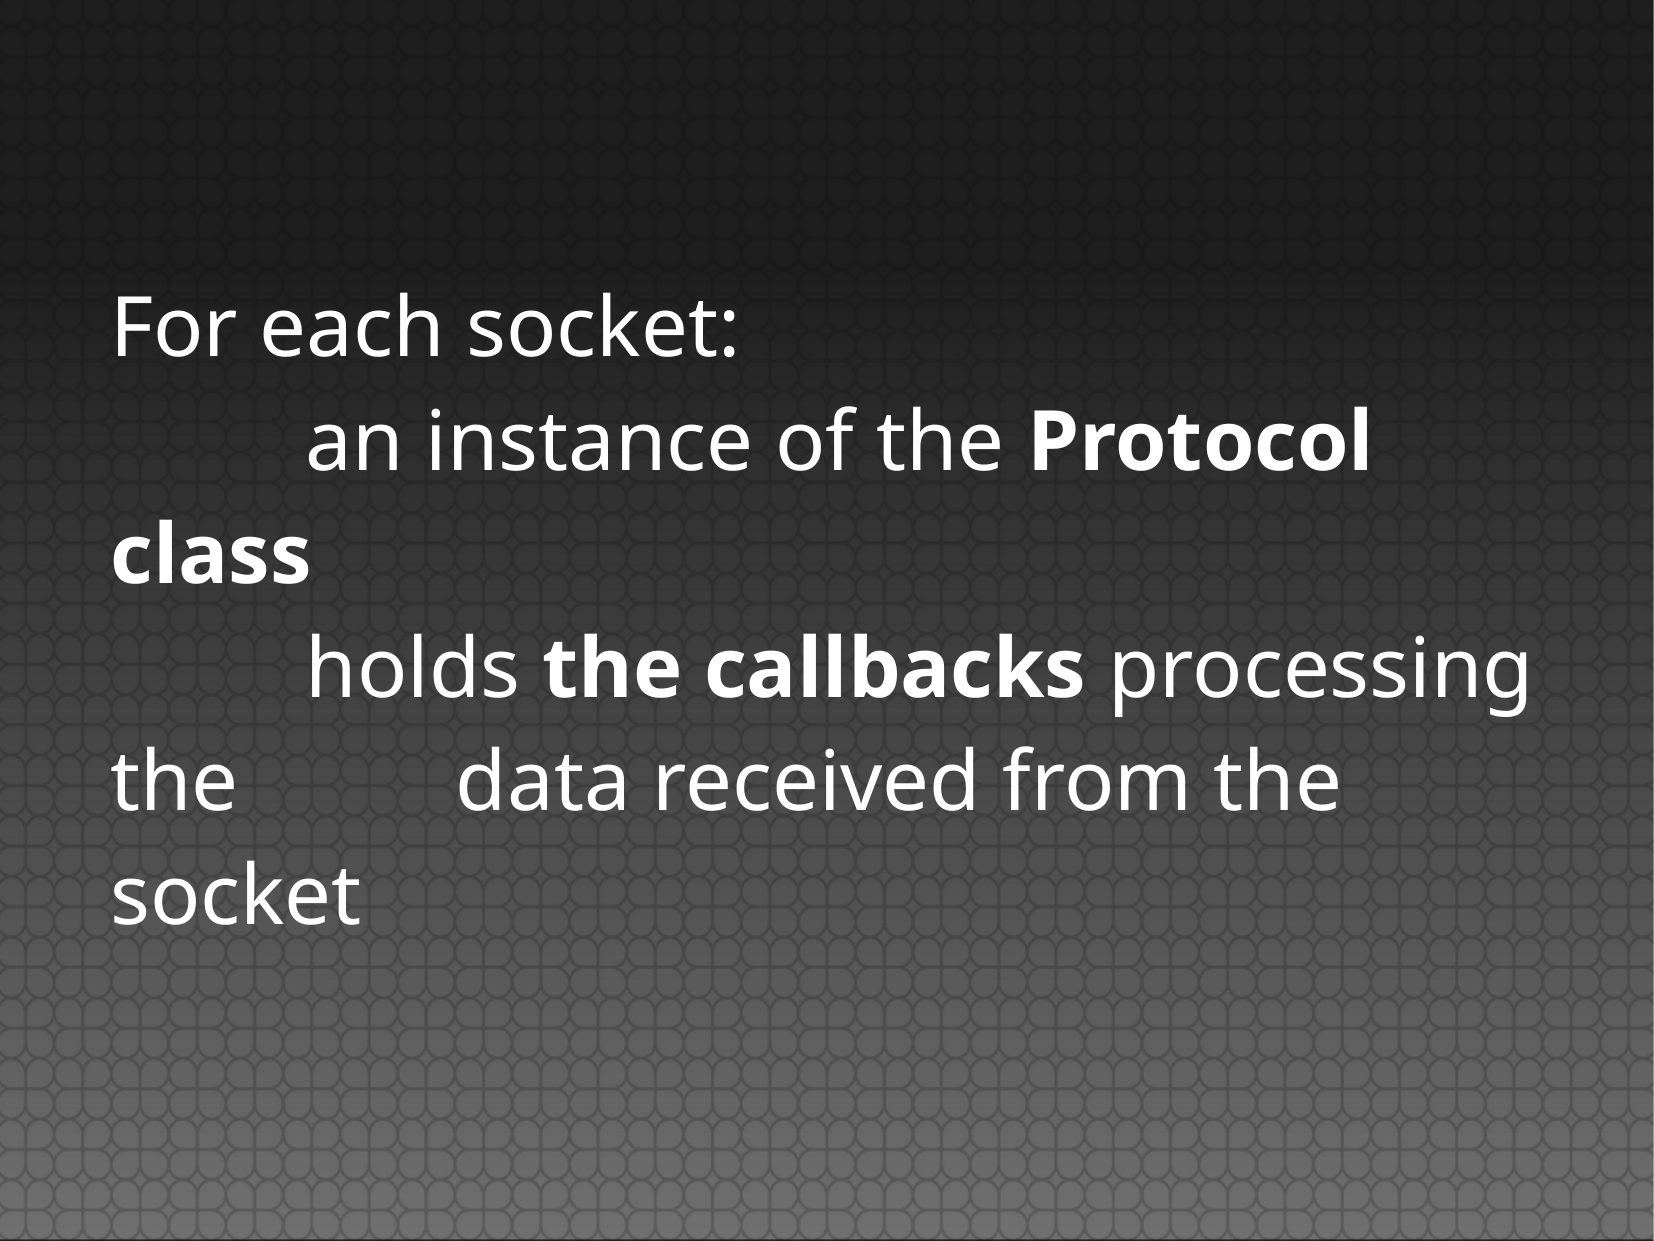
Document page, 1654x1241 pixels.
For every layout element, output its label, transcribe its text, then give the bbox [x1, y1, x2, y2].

picture [0, 0, 1654, 1241]
title For each socket: an instance of the Protocol class holds the callbacks processing the data received from the socket [110, 422, 1593, 795]
